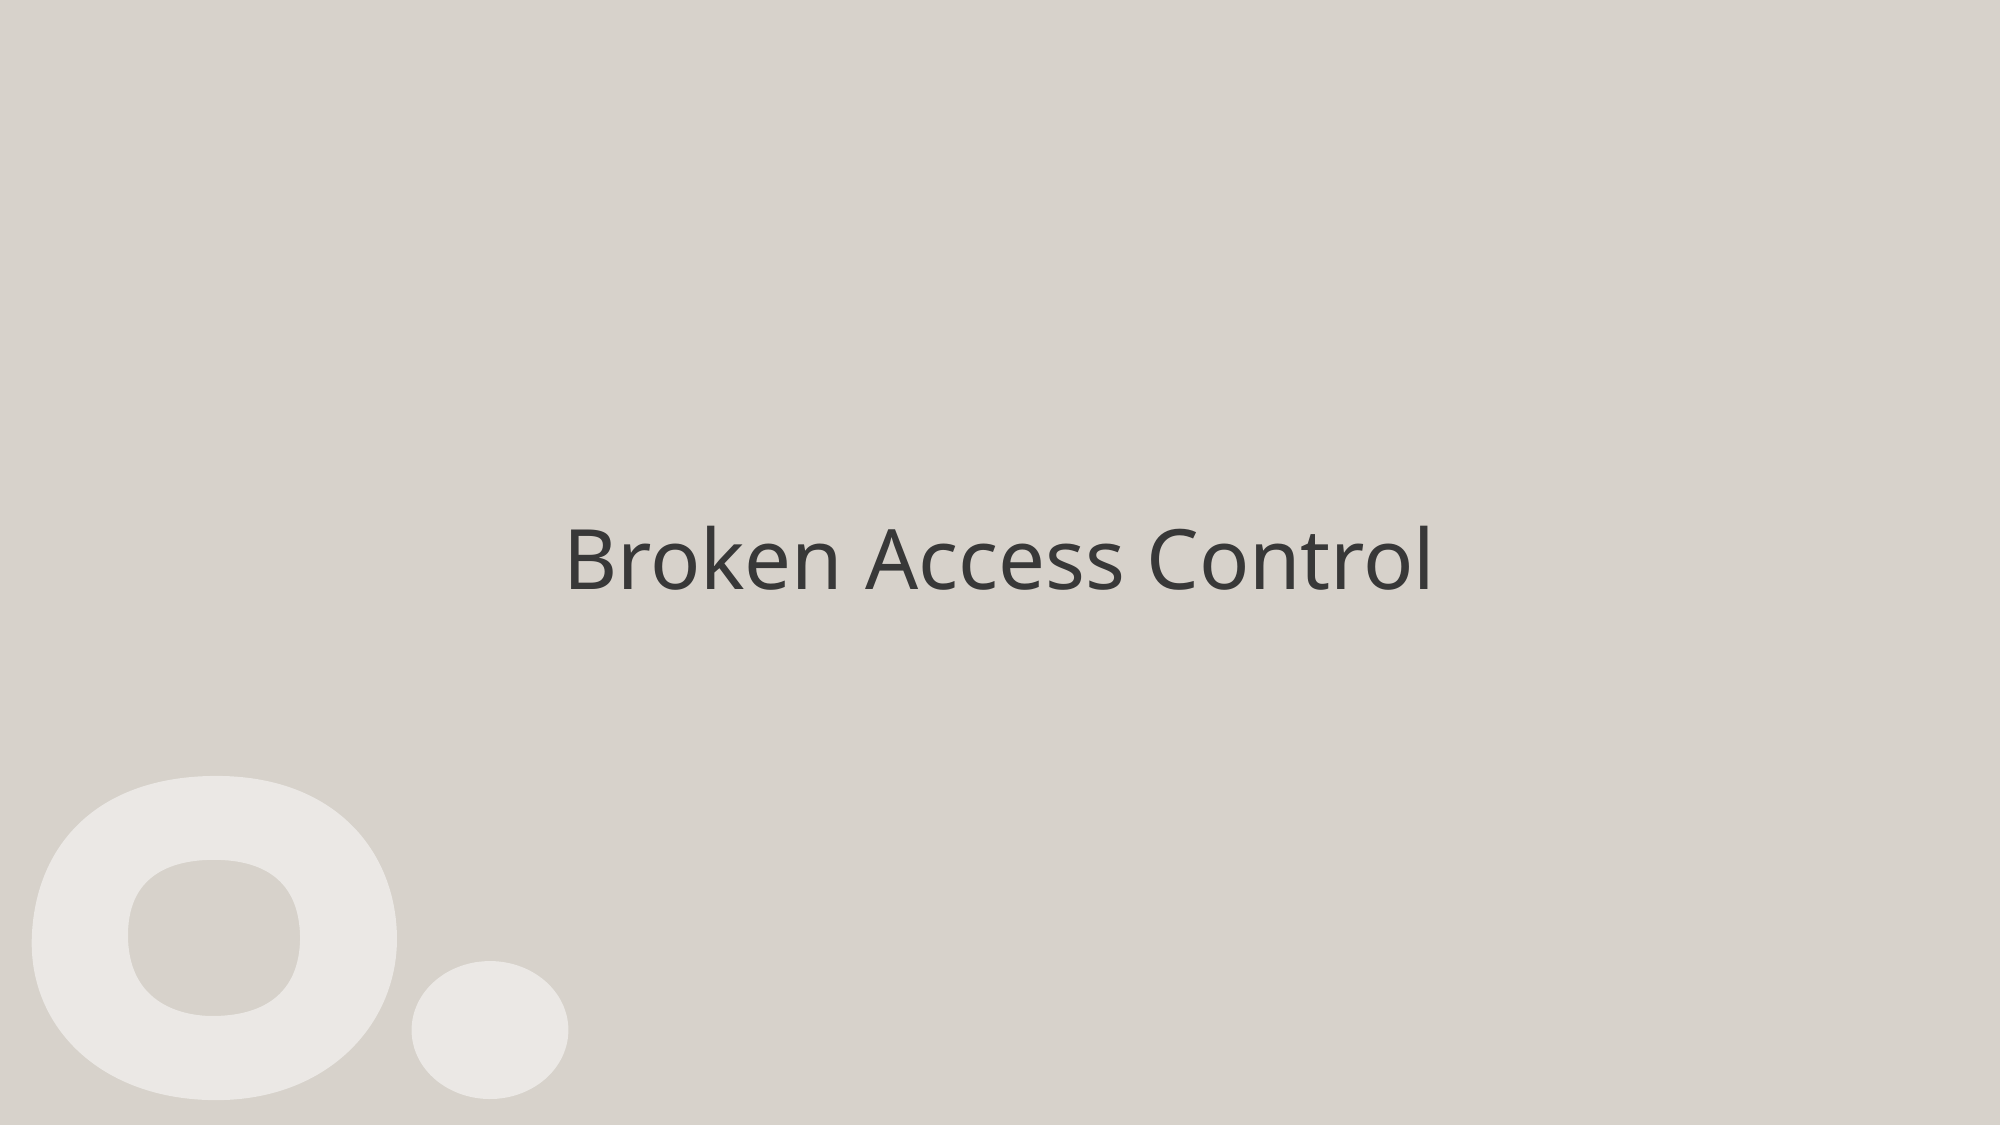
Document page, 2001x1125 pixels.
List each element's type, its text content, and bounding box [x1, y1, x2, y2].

title Broken Access Control [0, 505, 2000, 620]
